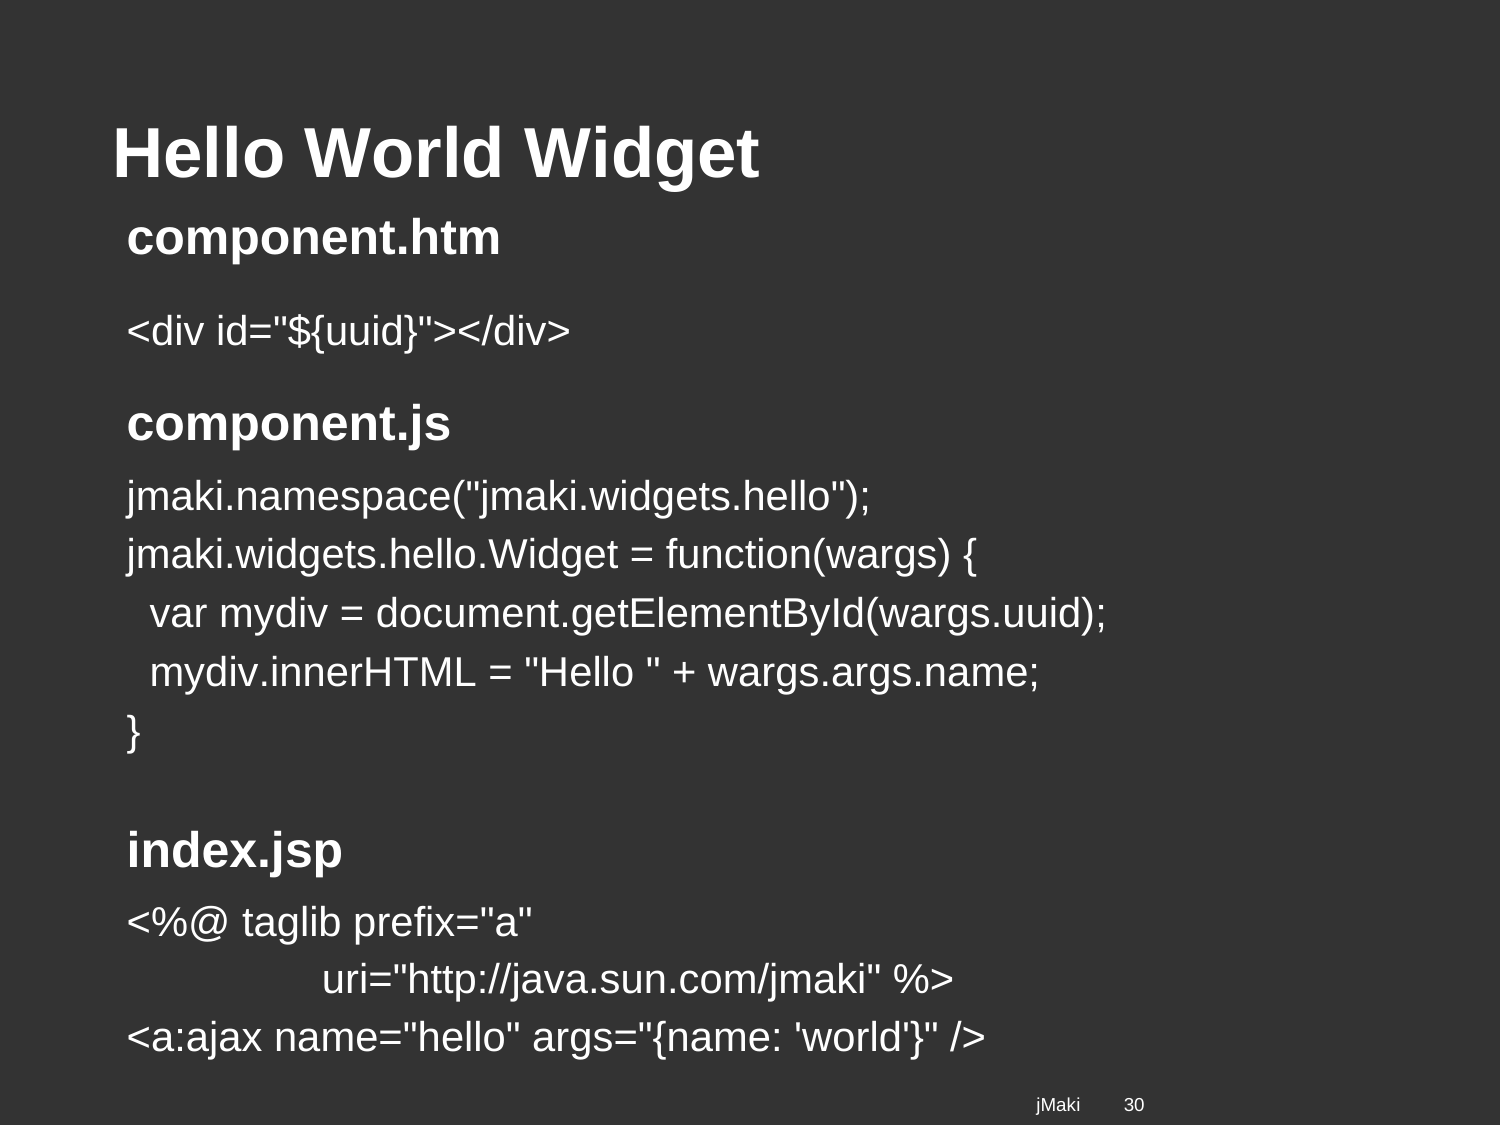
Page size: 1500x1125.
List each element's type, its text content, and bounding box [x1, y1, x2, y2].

list component.htm <div id="${uuid}"></div> component.js jmaki.namespace("jmaki.widgets.hello"); jmaki.widgets.hello.Widget = function(wargs) { var mydiv = document.getElementById(wargs.uuid); mydiv.innerHTML = "Hello " + wargs.args.name; } index.jsp <%@ taglib prefix="a" uri="http://java.sun.com/jmaki" %> <a:ajax name="hello" args="{name: 'world'}" /> [111, 205, 1472, 1125]
title Hello World Widget [112, 111, 1417, 271]
